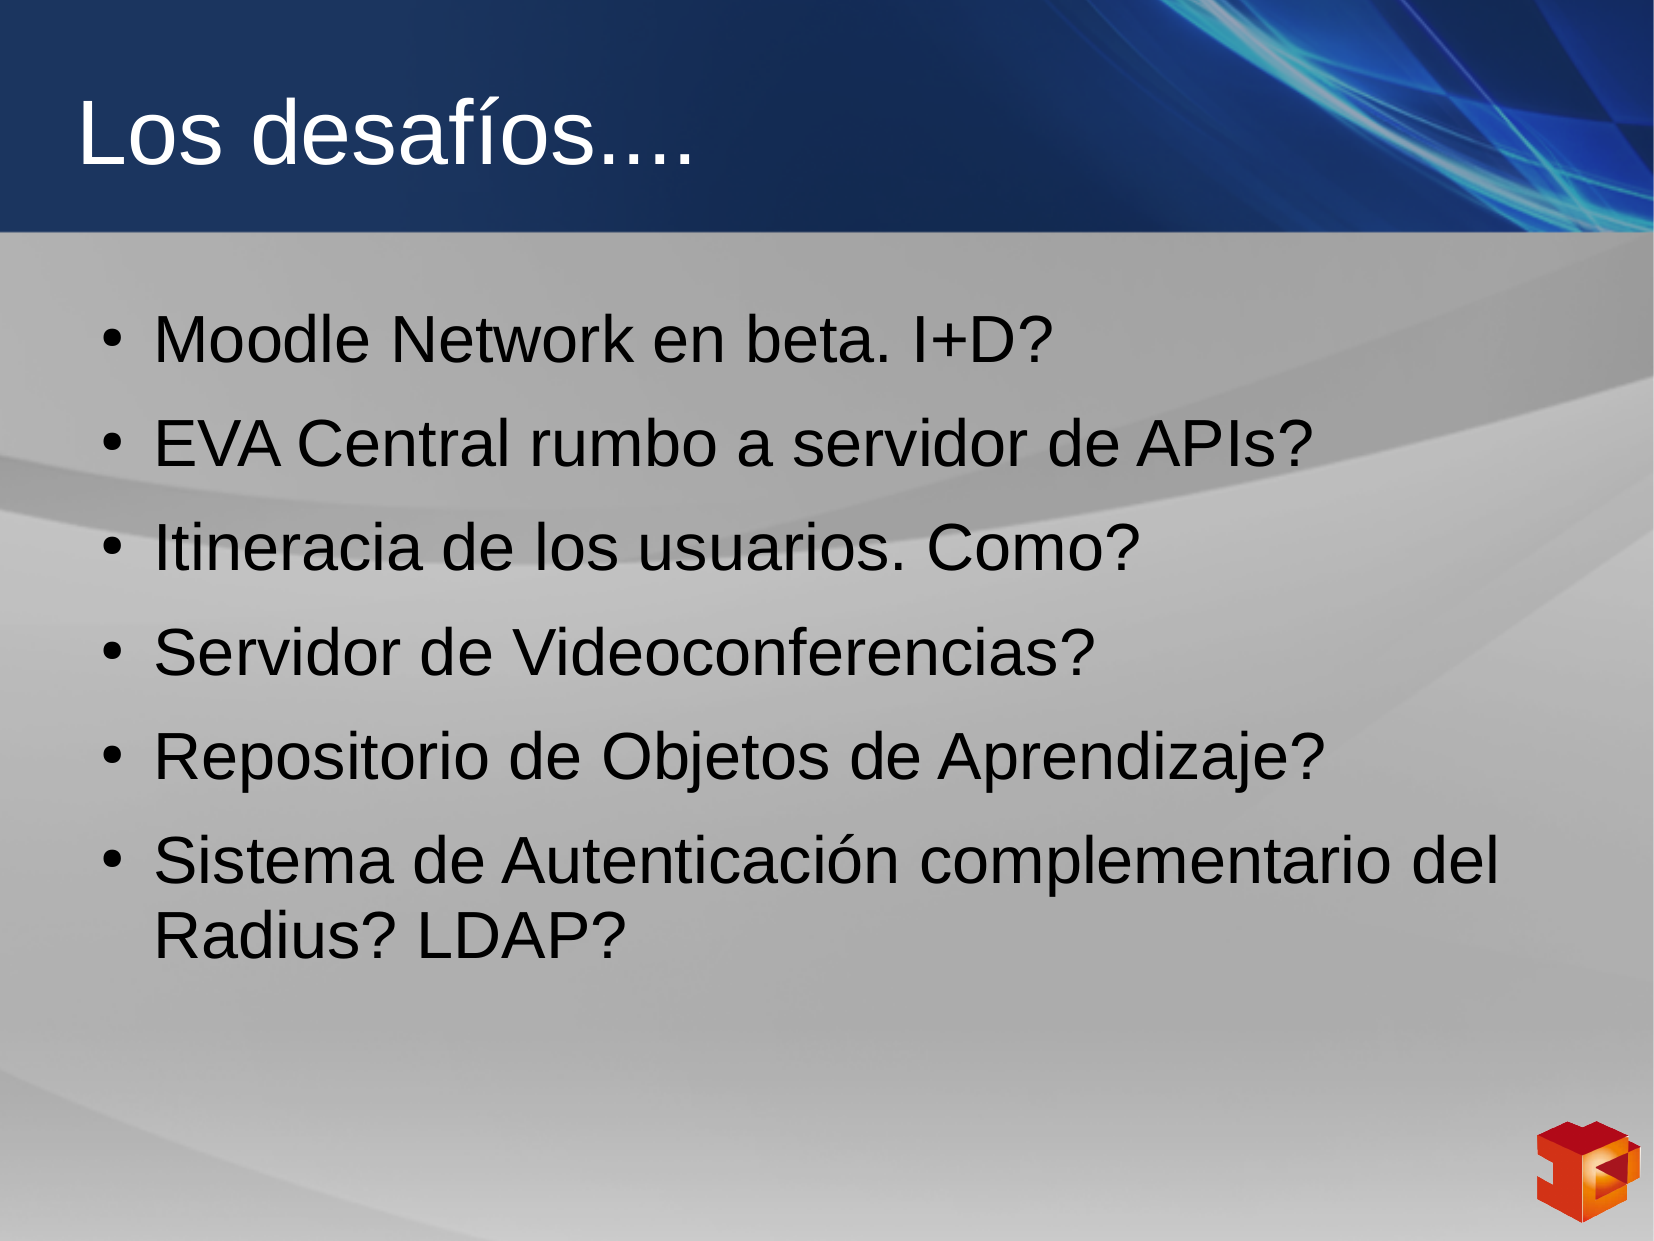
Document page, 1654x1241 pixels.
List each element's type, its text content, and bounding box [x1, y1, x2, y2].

list Moodle Network en beta. I+D? EVA Central rumbo a servidor de APIs? Itineracia de los usuarios. Como? Servidor de Videoconferencias? Repositorio de Objetos de Aprendizaje? Sistema de Autenticación complementario del Radius? LDAP? [82, 301, 1571, 1121]
title Los desafíos.... [76, 29, 1565, 237]
picture [0, 0, 1654, 1241]
